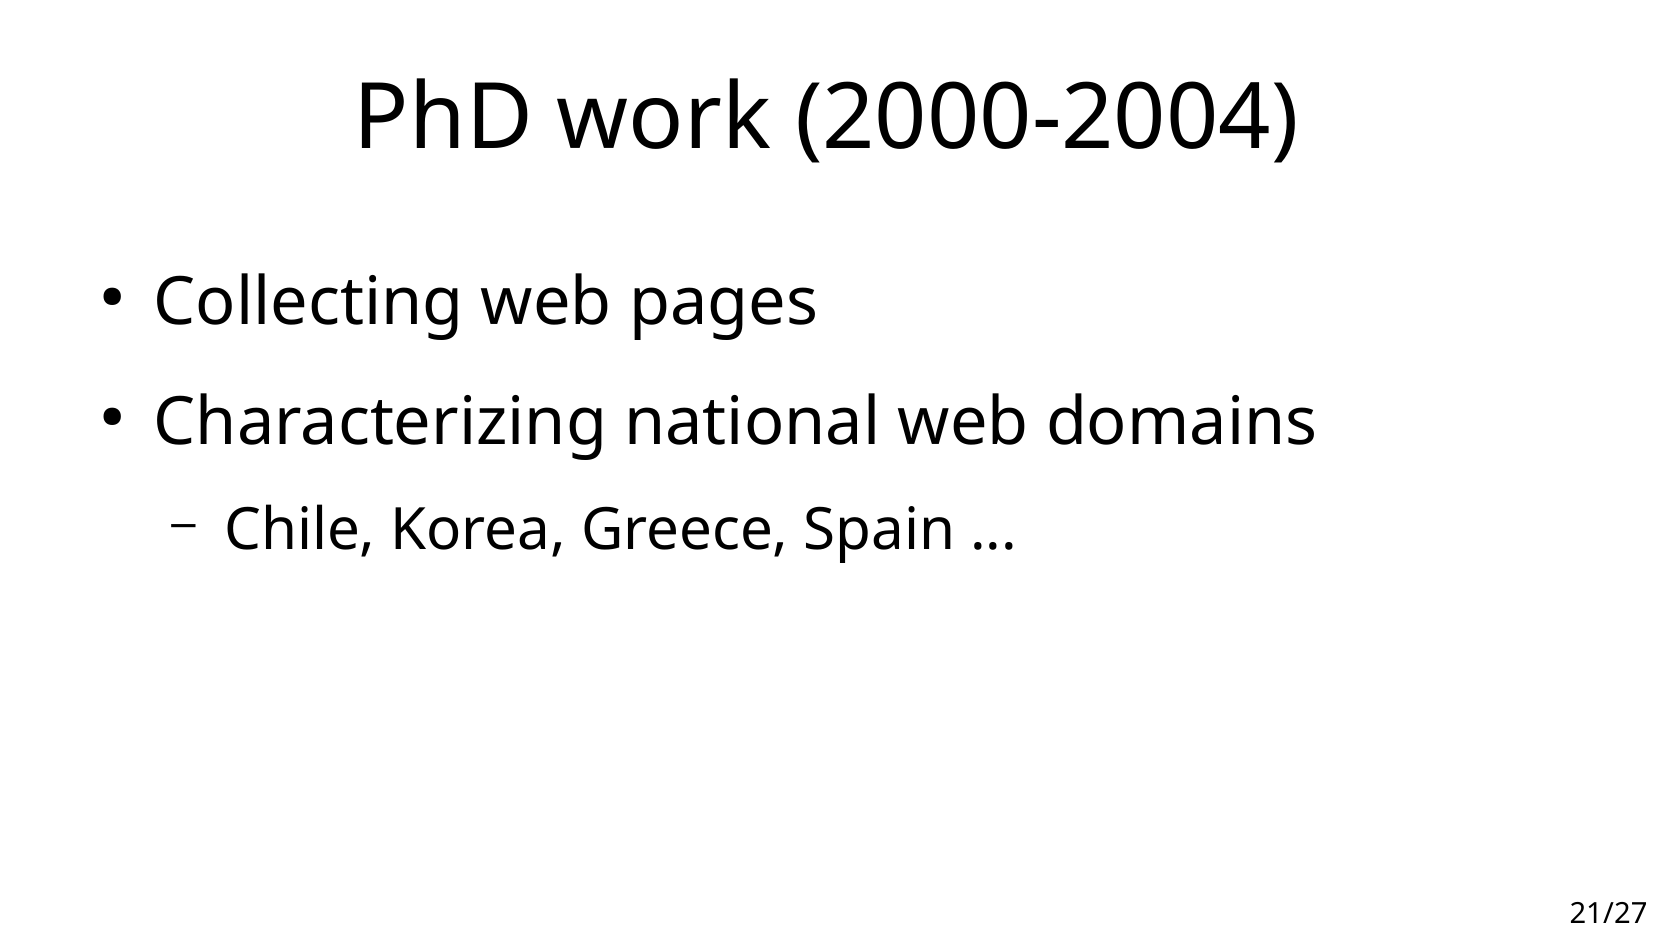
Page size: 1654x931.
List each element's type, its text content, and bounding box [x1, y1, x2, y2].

title PhD work (2000-2004) [82, 1, 1571, 226]
list Collecting web pages Characterizing national web domains Chile, Korea, Greece, Spain ... [82, 253, 1571, 793]
